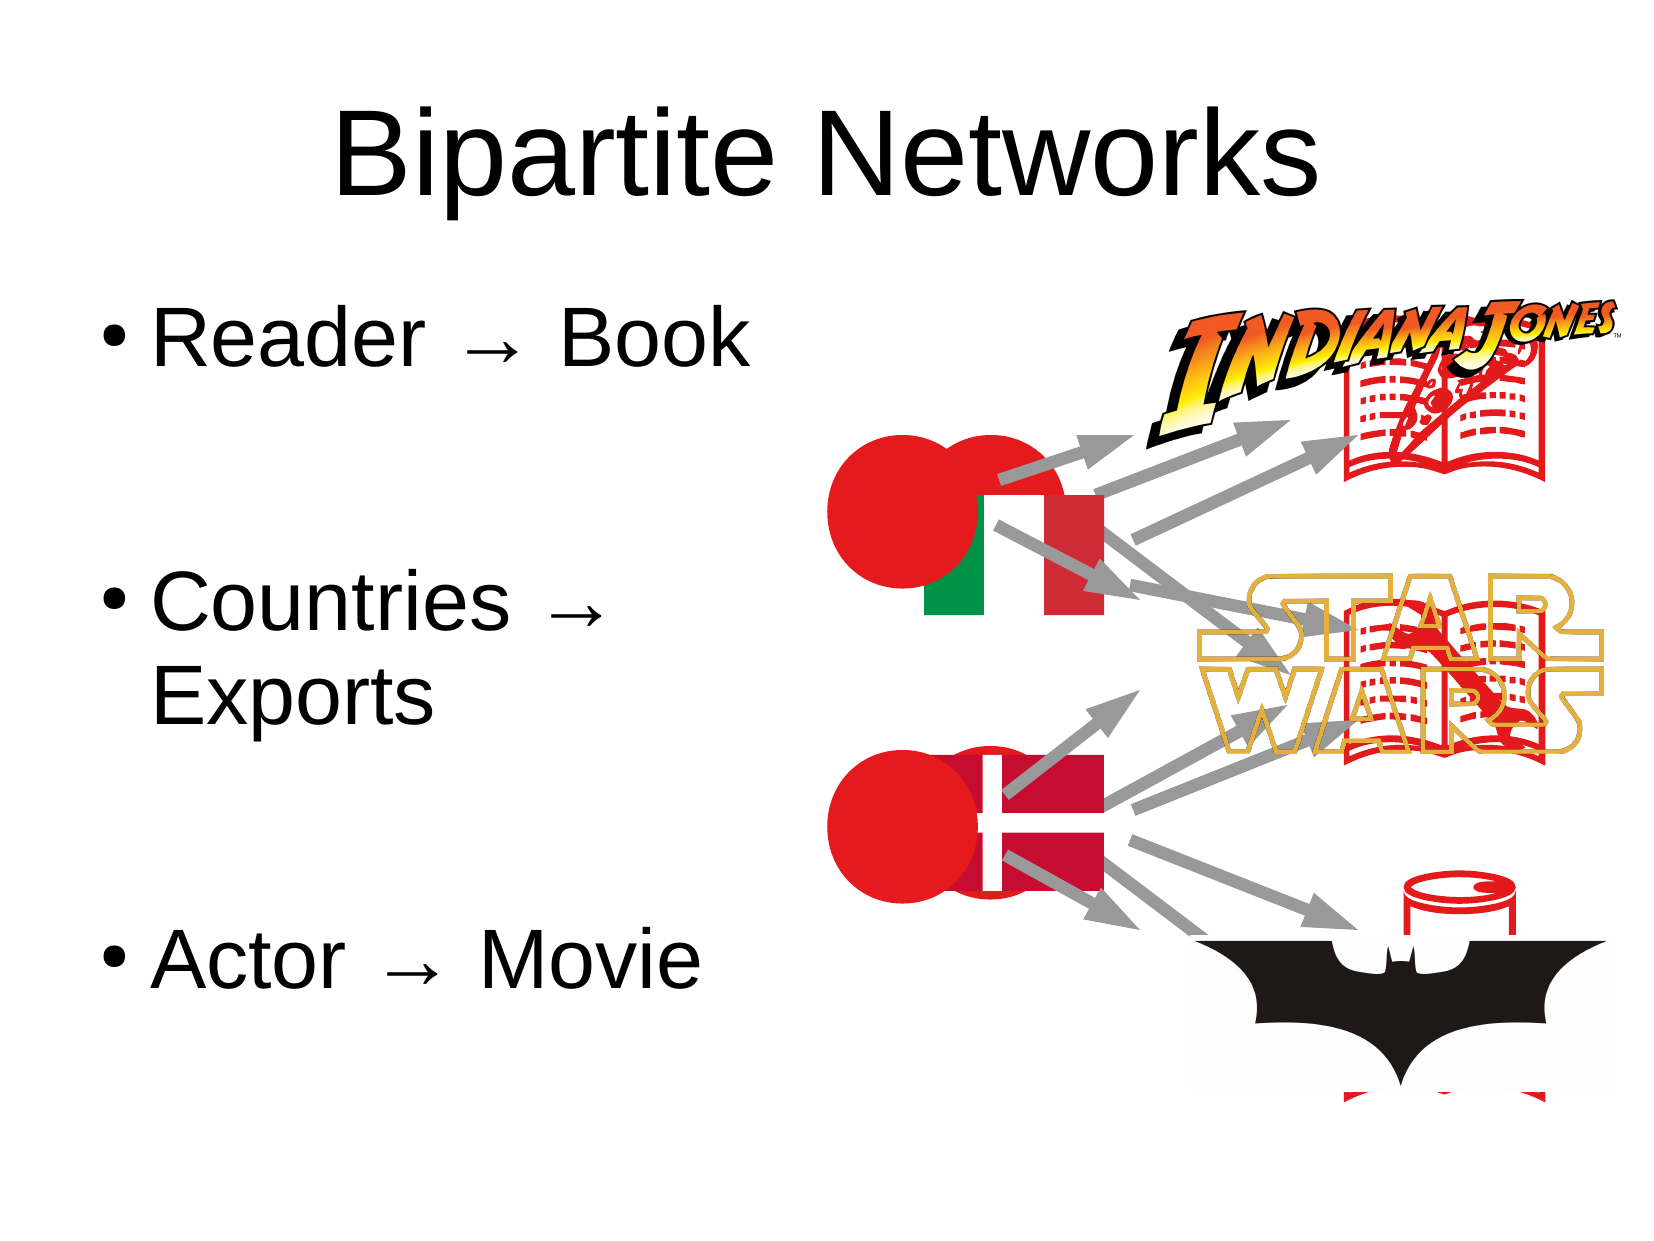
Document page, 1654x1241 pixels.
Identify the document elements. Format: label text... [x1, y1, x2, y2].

picture [827, 300, 1621, 1103]
title Bipartite Networks [82, 49, 1571, 257]
list Reader → Book Countries → Exports Actor → Movie [82, 290, 809, 1010]
